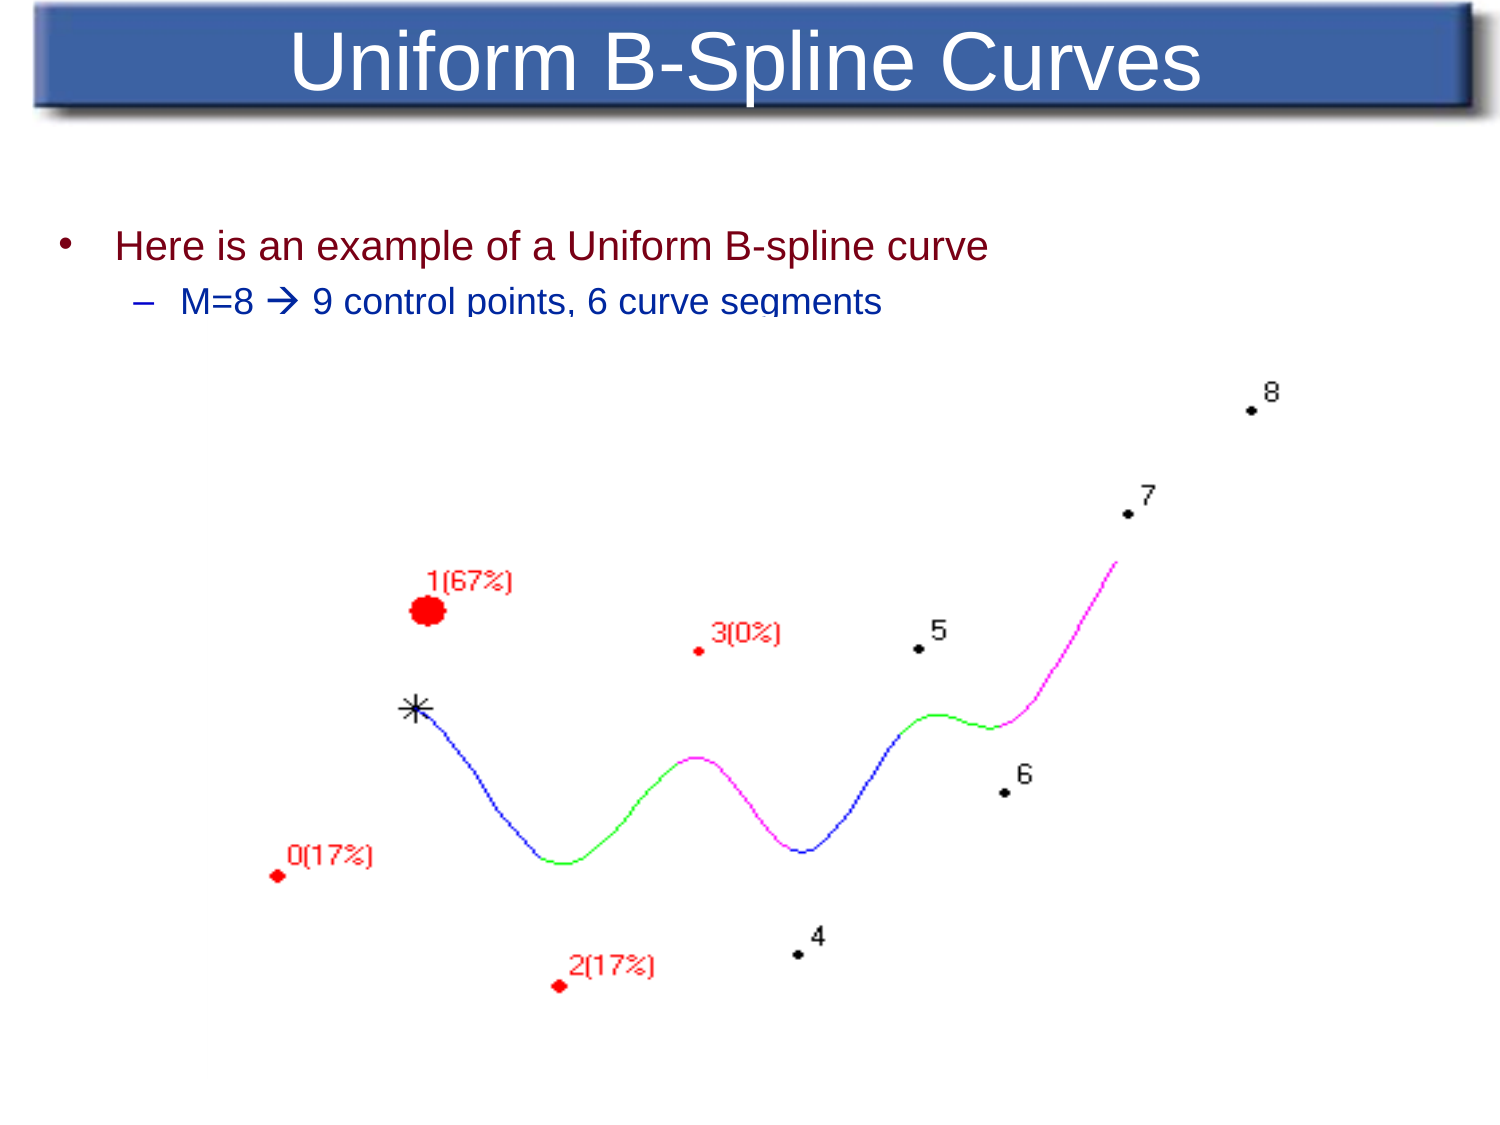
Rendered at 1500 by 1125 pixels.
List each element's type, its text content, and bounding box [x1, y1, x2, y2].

list Here is an example of a Uniform B-spline curve M=8  9 control points, 6 curve segments [43, 211, 1344, 346]
picture [206, 317, 1341, 1079]
picture [32, 0, 1500, 127]
title Uniform B-Spline Curves [0, 0, 1493, 114]
